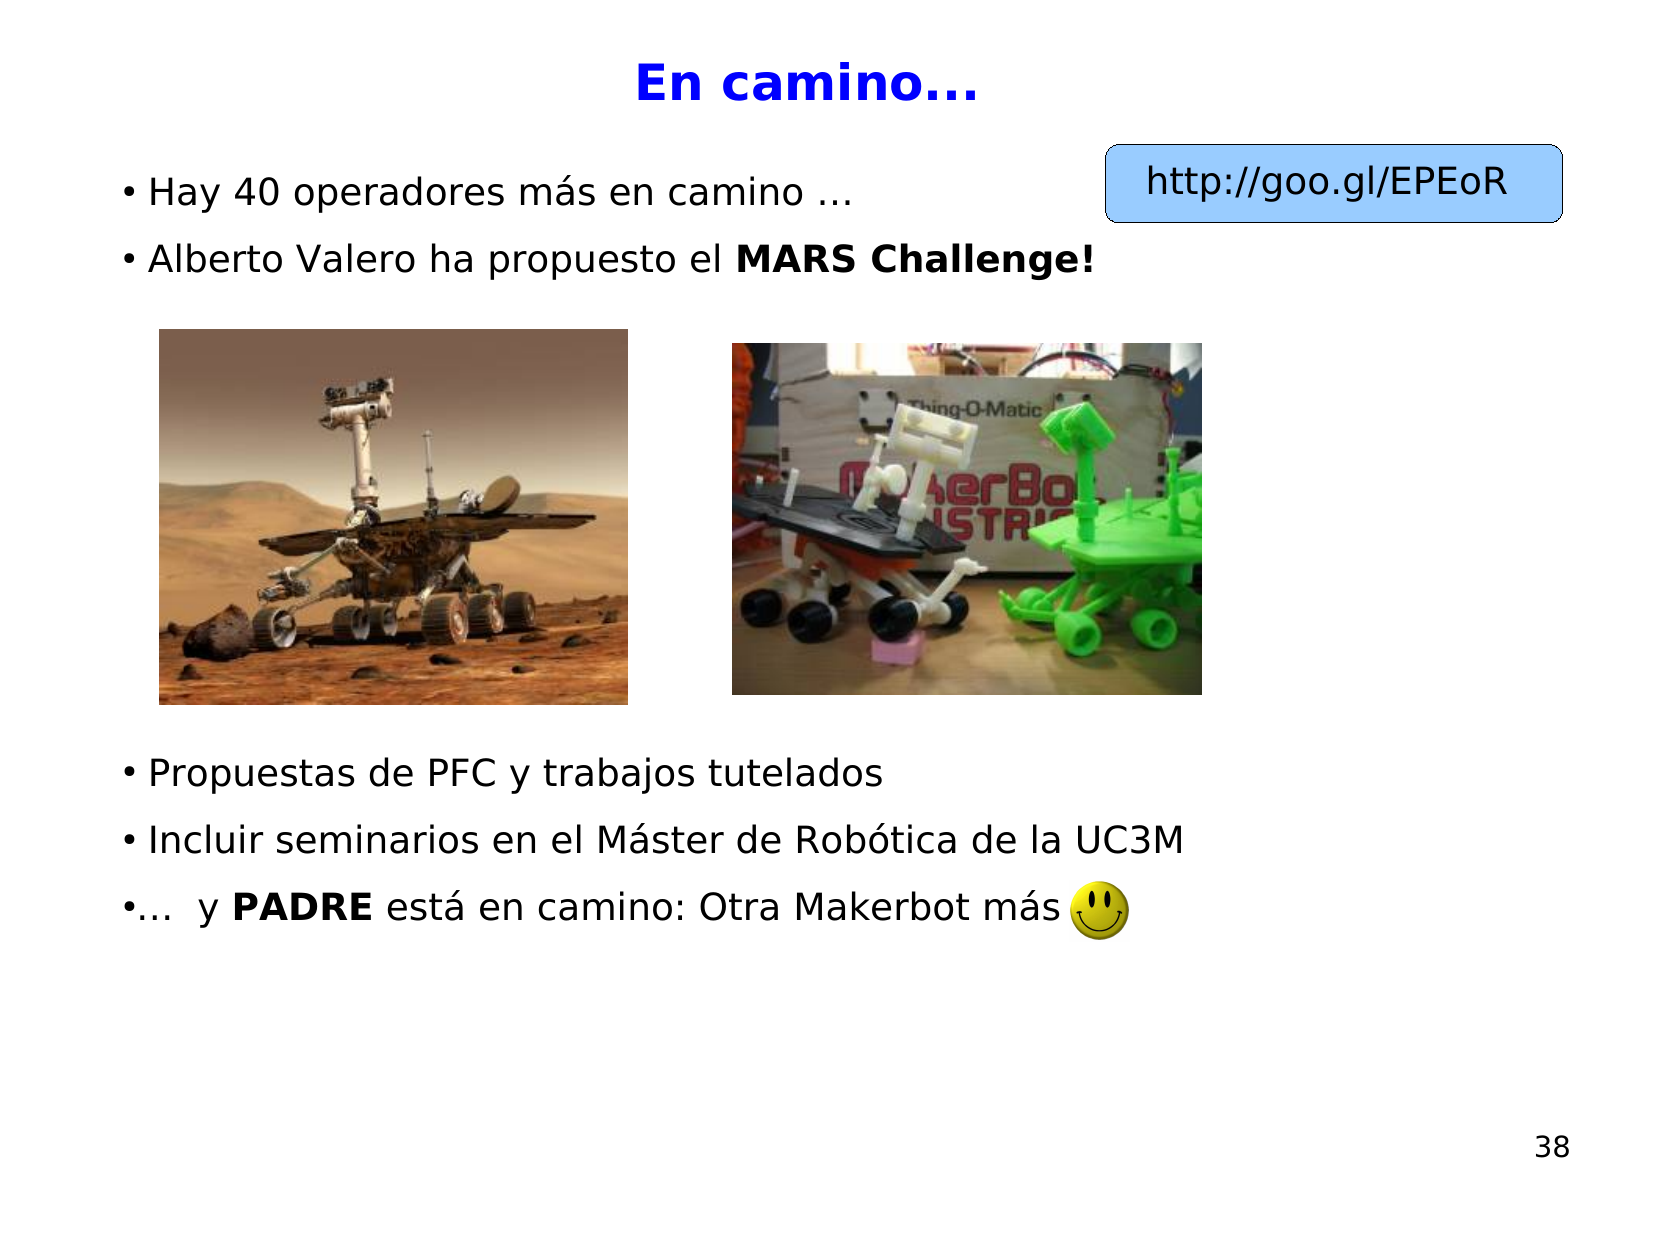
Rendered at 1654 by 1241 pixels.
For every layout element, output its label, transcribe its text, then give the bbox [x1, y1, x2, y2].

picture [1069, 880, 1130, 942]
text_box Hay 40 operadores más en camino … Alberto Valero ha propuesto el MARS Challenge! [108, 163, 1246, 294]
text_box Propuestas de PFC y trabajos tutelados Incluir seminarios en el Máster de Robótica de la UC3M … y PADRE está en camino: Otra Makerbot más [108, 744, 1246, 937]
picture [159, 329, 628, 705]
picture [732, 343, 1202, 695]
text_box [1105, 144, 1563, 223]
text_box http://goo.gl/EPEoR [1130, 152, 1539, 211]
text_box En camino... [619, 46, 997, 120]
